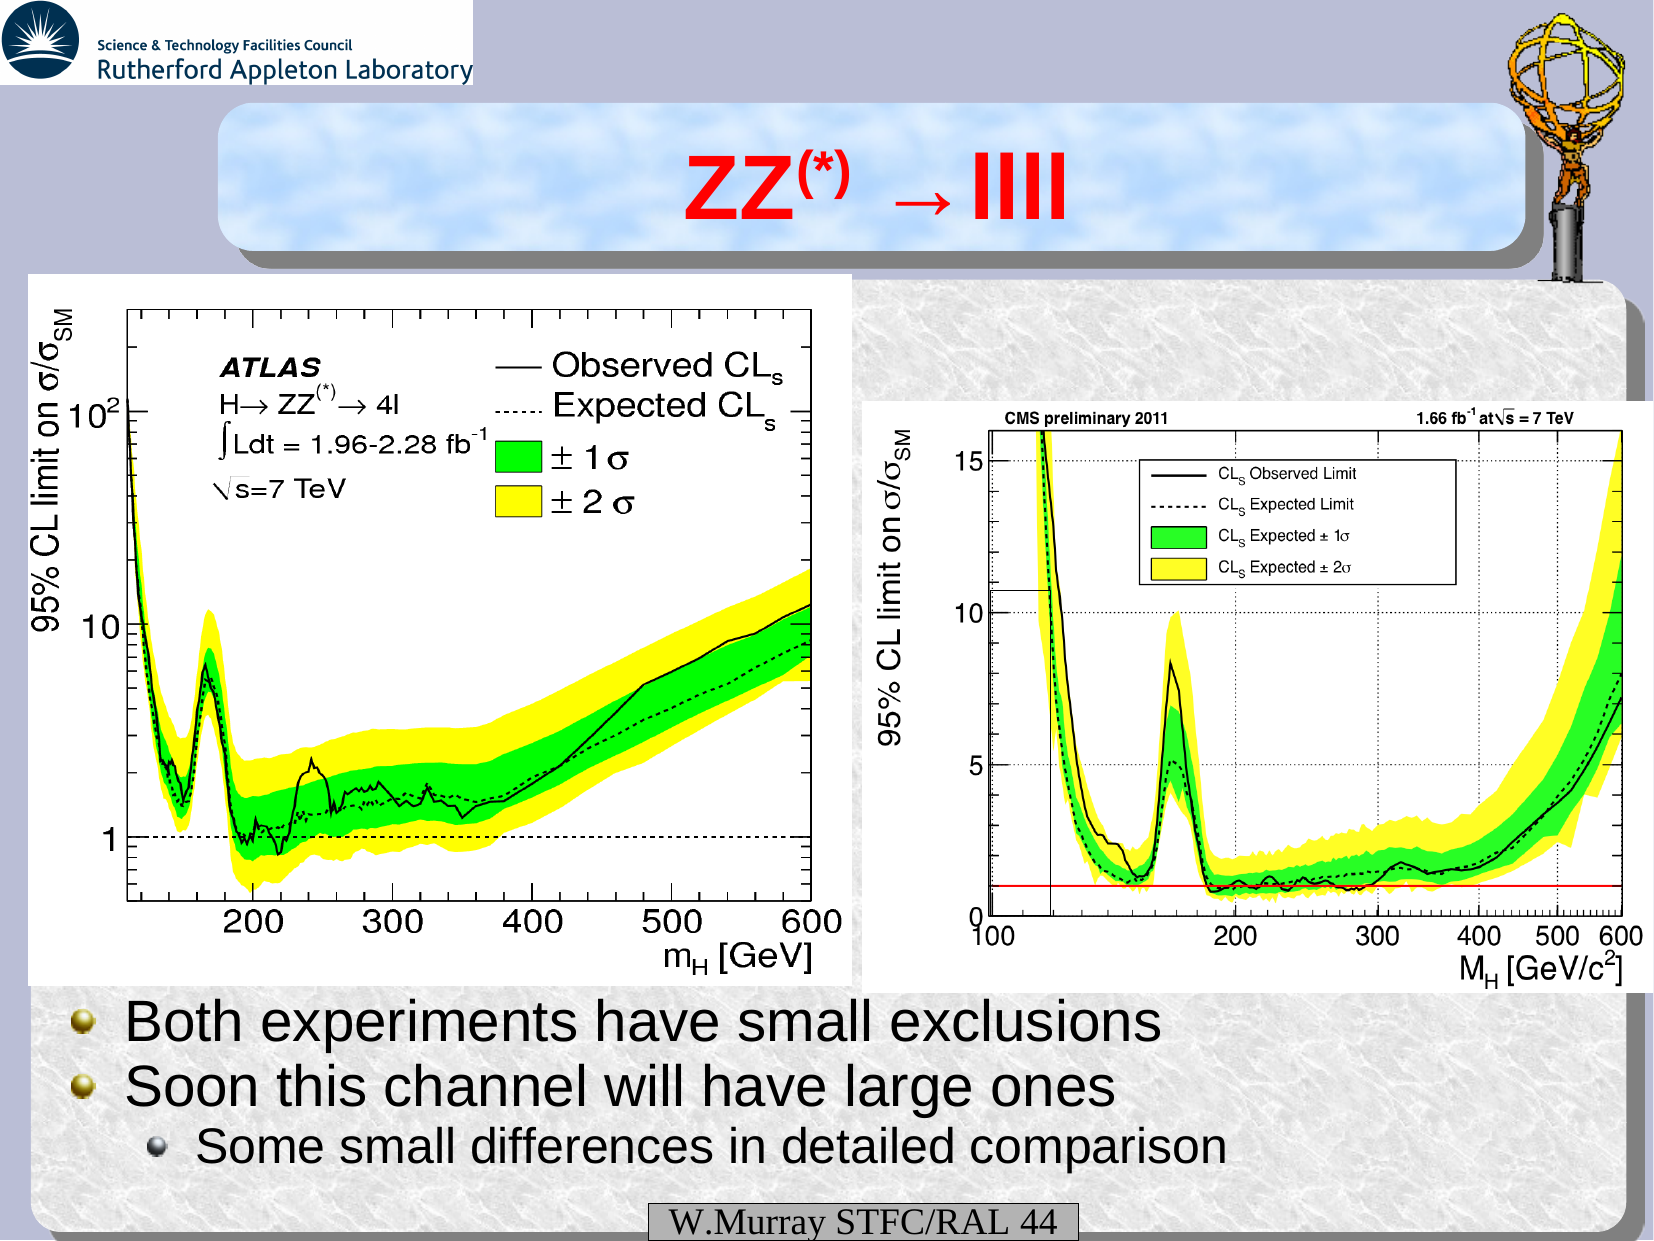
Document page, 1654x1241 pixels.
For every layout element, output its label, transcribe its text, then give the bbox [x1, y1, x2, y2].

list Both experiments have small exclusions Soon this channel will have large ones Some small differences in detailed comparison [53, 988, 1588, 1175]
picture [0, 0, 473, 85]
title ZZ(*) →llll [244, 112, 1512, 263]
picture [28, 0, 1654, 1232]
